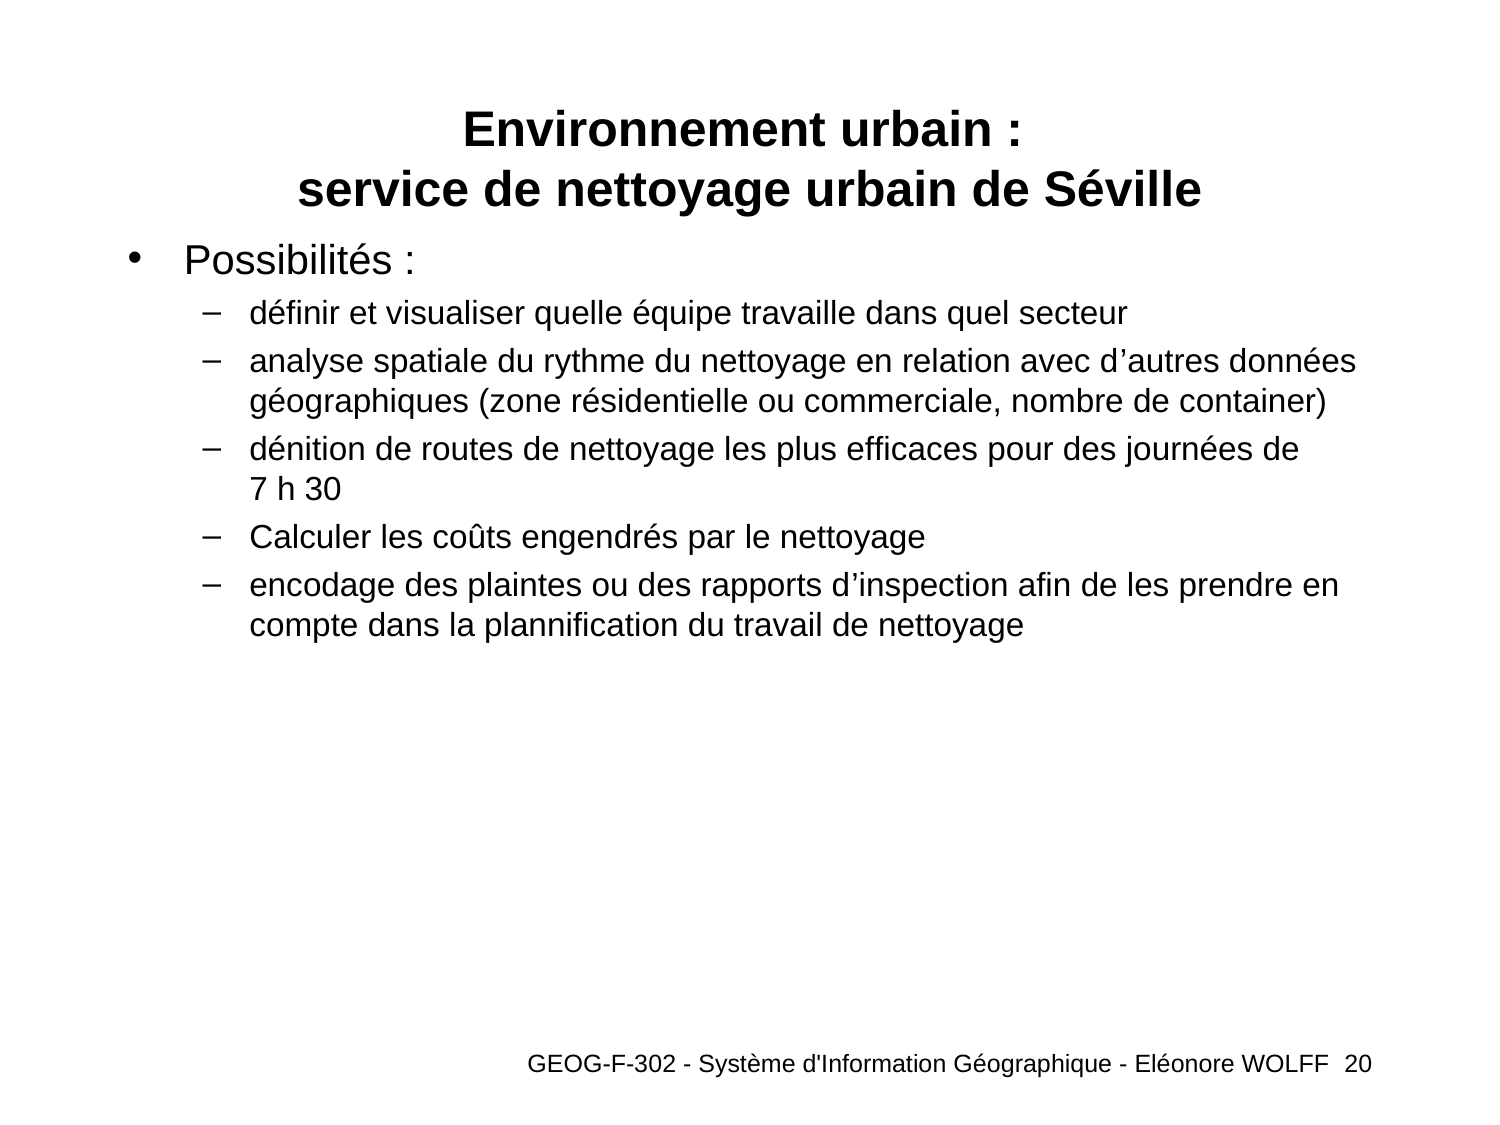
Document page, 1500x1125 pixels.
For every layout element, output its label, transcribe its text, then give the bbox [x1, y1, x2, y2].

text_box <number> [1074, 1026, 1388, 1101]
title Environnement urbain : service de nettoyage urbain de Séville [112, 88, 1388, 224]
text_box GEOG-F-302 - Système d'Information Géographique - Eléonore WOLFF [512, 1026, 988, 1101]
list Possibilités : définir et visualiser quelle équipe travaille dans quel secteur analyse spatiale du rythme du nettoyage en relation avec d’autres données géographiques (zone résidentielle ou commerciale, nombre de container) dénition de routes de nettoyage les plus efficaces pour des journées de 7 h 30 Calculer les coûts engendrés par le nettoyage encodage des plaintes ou des rapports d’inspection afin de les prendre en compte dans la plannification du travail de nettoyage [112, 224, 1388, 1026]
